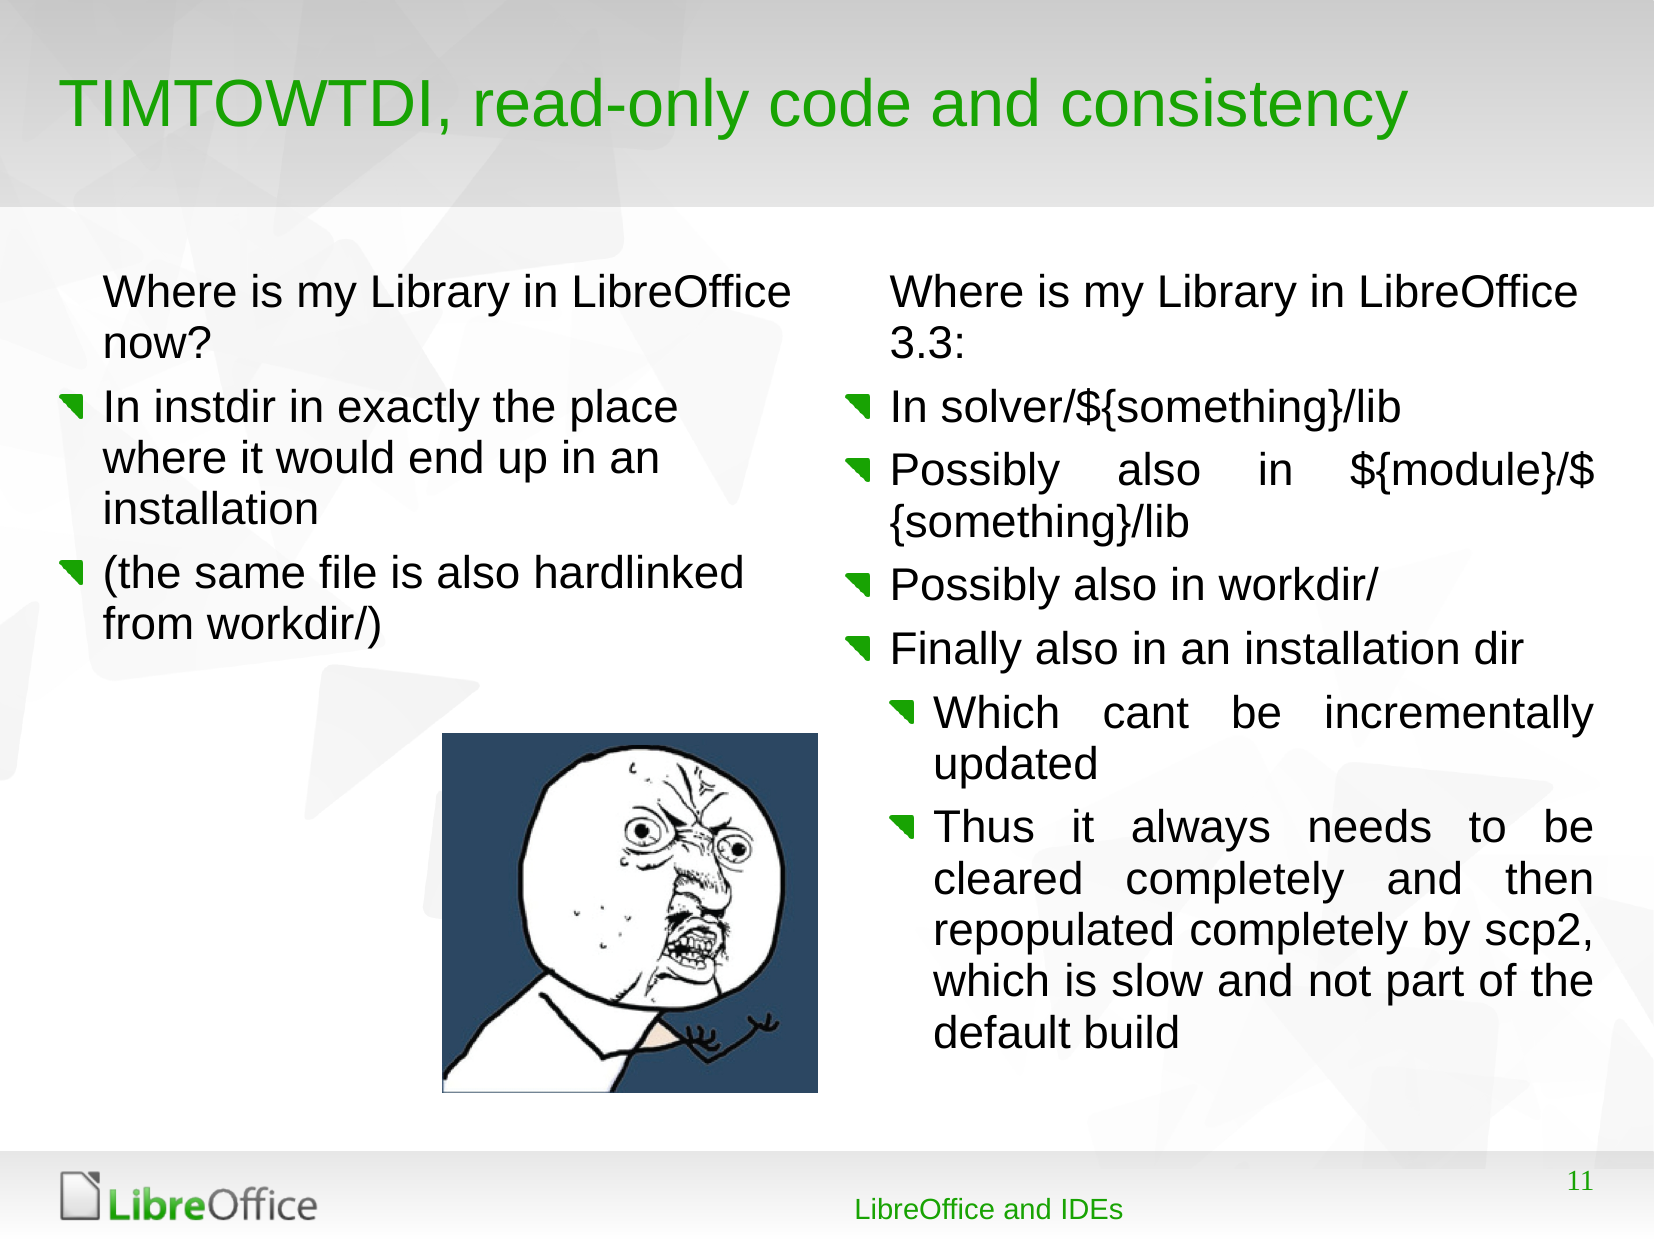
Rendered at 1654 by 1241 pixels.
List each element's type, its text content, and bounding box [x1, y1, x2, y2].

title TIMTOWTDI, read-only code and consistency [59, 29, 1595, 178]
picture [915, 548, 1654, 1169]
list Where is my Library in LibreOffice 3.3: In solver/${something}/lib Possibly also in ${module}/${something}/lib Possibly also in workdir/ Finally also in an installation dir Which cant be incrementally updated Thus it always needs to be cleared completely and then repopulated completely by scp2, which is slow and not part of the default build [845, 265, 1596, 1058]
picture [442, 733, 818, 1093]
picture [0, 0, 783, 931]
picture [41, 1152, 337, 1240]
list Where is my Library in LibreOffice now? In instdir in exactly the place where it would end up in an installation (the same file is also hardlinked from workdir/) [59, 265, 809, 986]
